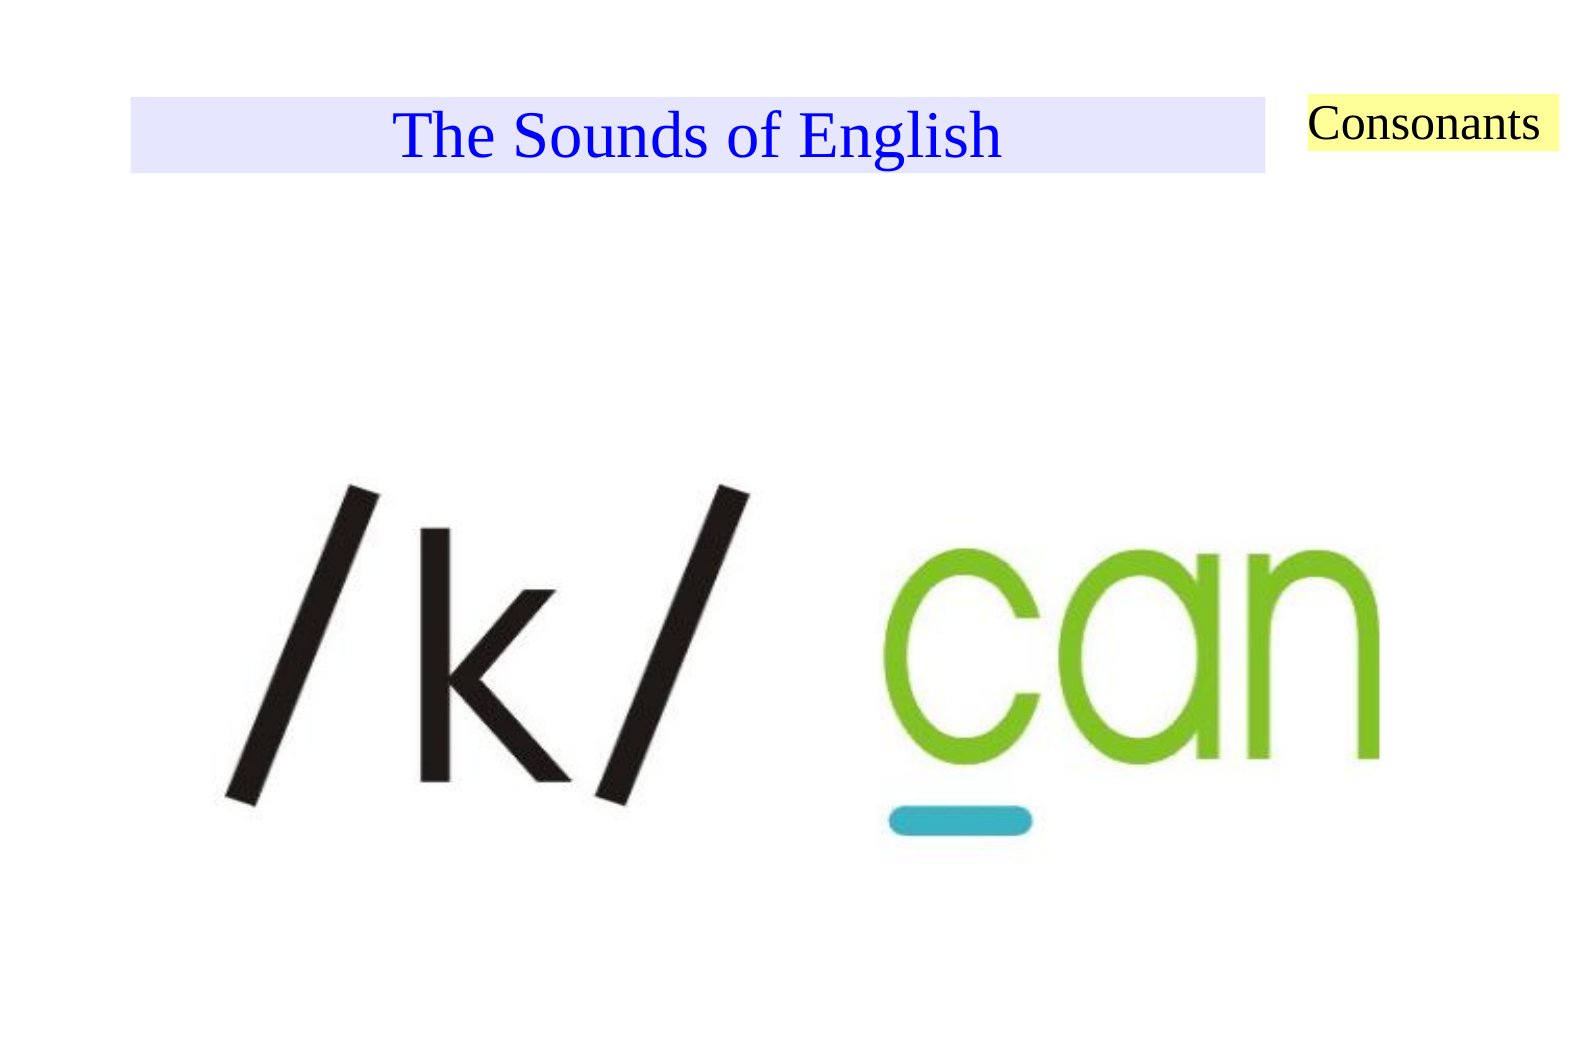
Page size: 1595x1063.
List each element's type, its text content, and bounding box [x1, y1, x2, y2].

picture [146, 206, 1480, 1063]
text_box Consonants [1307, 94, 1560, 152]
text_box The Sounds of English [130, 97, 1266, 174]
